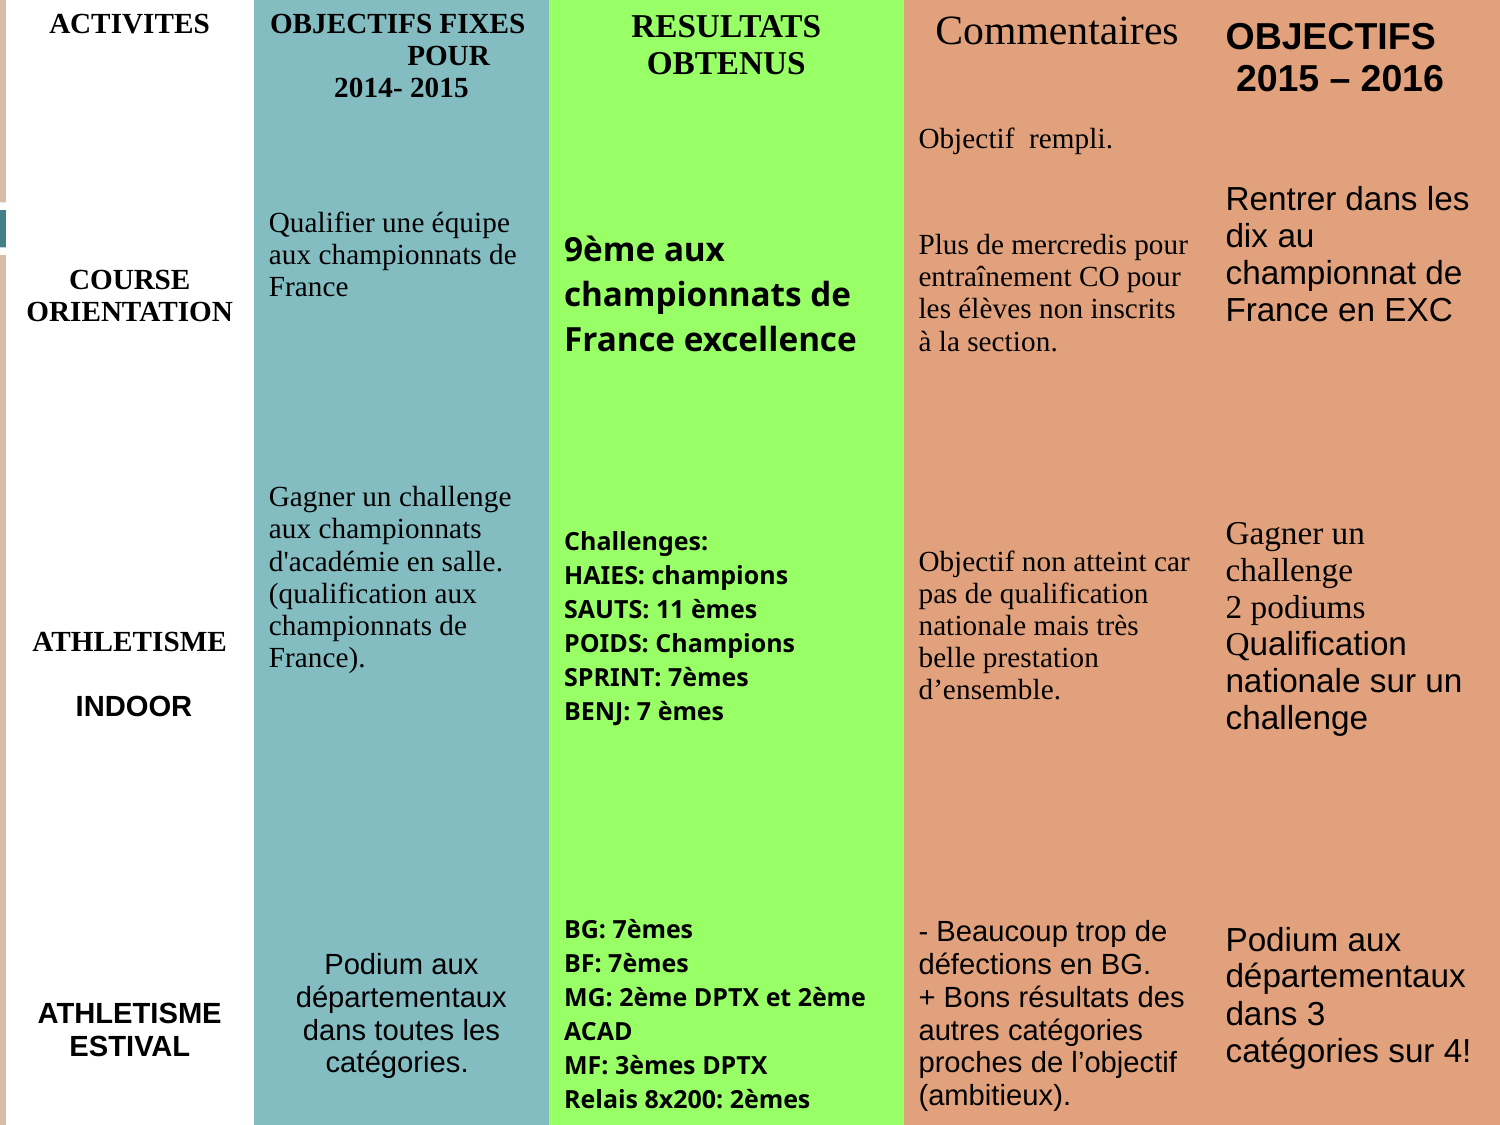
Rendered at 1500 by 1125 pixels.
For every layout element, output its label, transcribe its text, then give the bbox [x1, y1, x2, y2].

table_cell Gagner un challenge aux championnats d'académie en salle. (qualification aux championnats de France). [254, 394, 549, 857]
table_header Commentaires [904, 0, 1211, 115]
table_cell Objectif non atteint car pas de qualification nationale mais très belle prestation d’ensemble. [904, 394, 1211, 857]
table_cell Rentrer dans les dix au championnat de France en EXC [1211, 115, 1500, 394]
table_header ACTIVITES [6, 0, 254, 115]
table_cell Objectif rempli. [905, 115, 1211, 191]
table_cell COURSE ORIENTATION [6, 115, 254, 394]
table_header OBJECTIFS FIXES POUR 2014- 2015 [254, 0, 549, 115]
table_cell 9ème aux championnats de France excellence [549, 192, 904, 394]
table_cell ATHLETISME ESTIVAL [6, 857, 254, 1125]
table_cell [549, 115, 904, 192]
table_cell Plus de mercredis pour entraînement CO pour les élèves non inscrits à la section. [904, 191, 1211, 394]
table_cell ATHLETISME INDOOR [6, 394, 254, 857]
table_cell Qualifier une équipe aux championnats de France [254, 115, 549, 394]
table_cell BG: 7èmes BF: 7èmes MG: 2ème DPTX et 2ème ACAD MF: 3èmes DPTX Relais 8x200: 2èmes [549, 857, 904, 1125]
table_cell Podium aux départementaux dans 3 catégories sur 4! [1211, 857, 1500, 1125]
table_cell - Beaucoup trop de défections en BG. + Bons résultats des autres catégories proches de l’objectif (ambitieux). [904, 857, 1211, 1125]
table_cell Podium aux départementaux dans toutes les catégories. [254, 857, 549, 1125]
table_header RESULTATS OBTENUS [549, 0, 904, 115]
table_header OBJECTIFS 2015 – 2016 [1211, 0, 1500, 115]
table_cell Gagner un challenge 2 podiums Qualification nationale sur un challenge [1211, 394, 1500, 857]
table_cell Challenges: HAIES: champions SAUTS: 11 èmes POIDS: Champions SPRINT: 7èmes BENJ: 7 èmes [549, 394, 904, 857]
